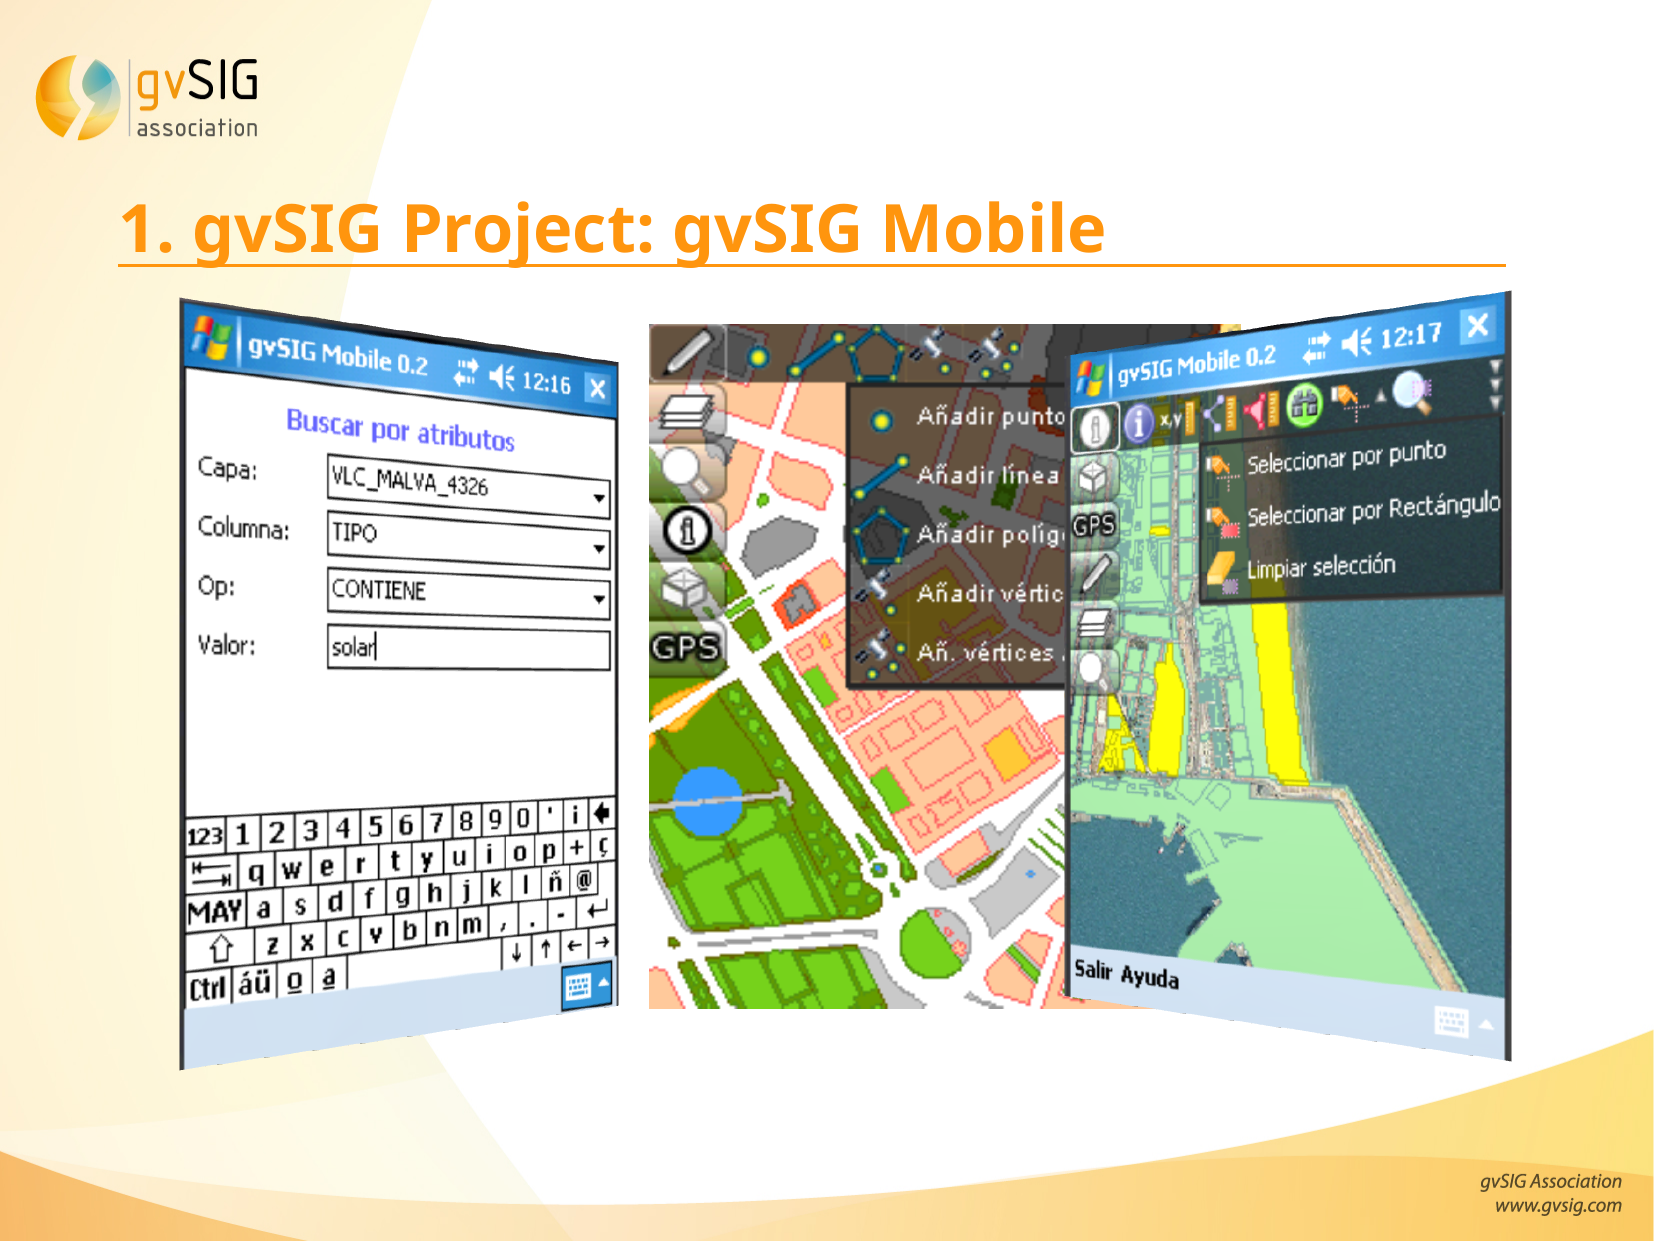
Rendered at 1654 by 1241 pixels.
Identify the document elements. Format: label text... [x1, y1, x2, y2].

picture [0, 0, 1654, 1241]
title 1. gvSIG Project: gvSIG Mobile [118, 177, 1607, 276]
